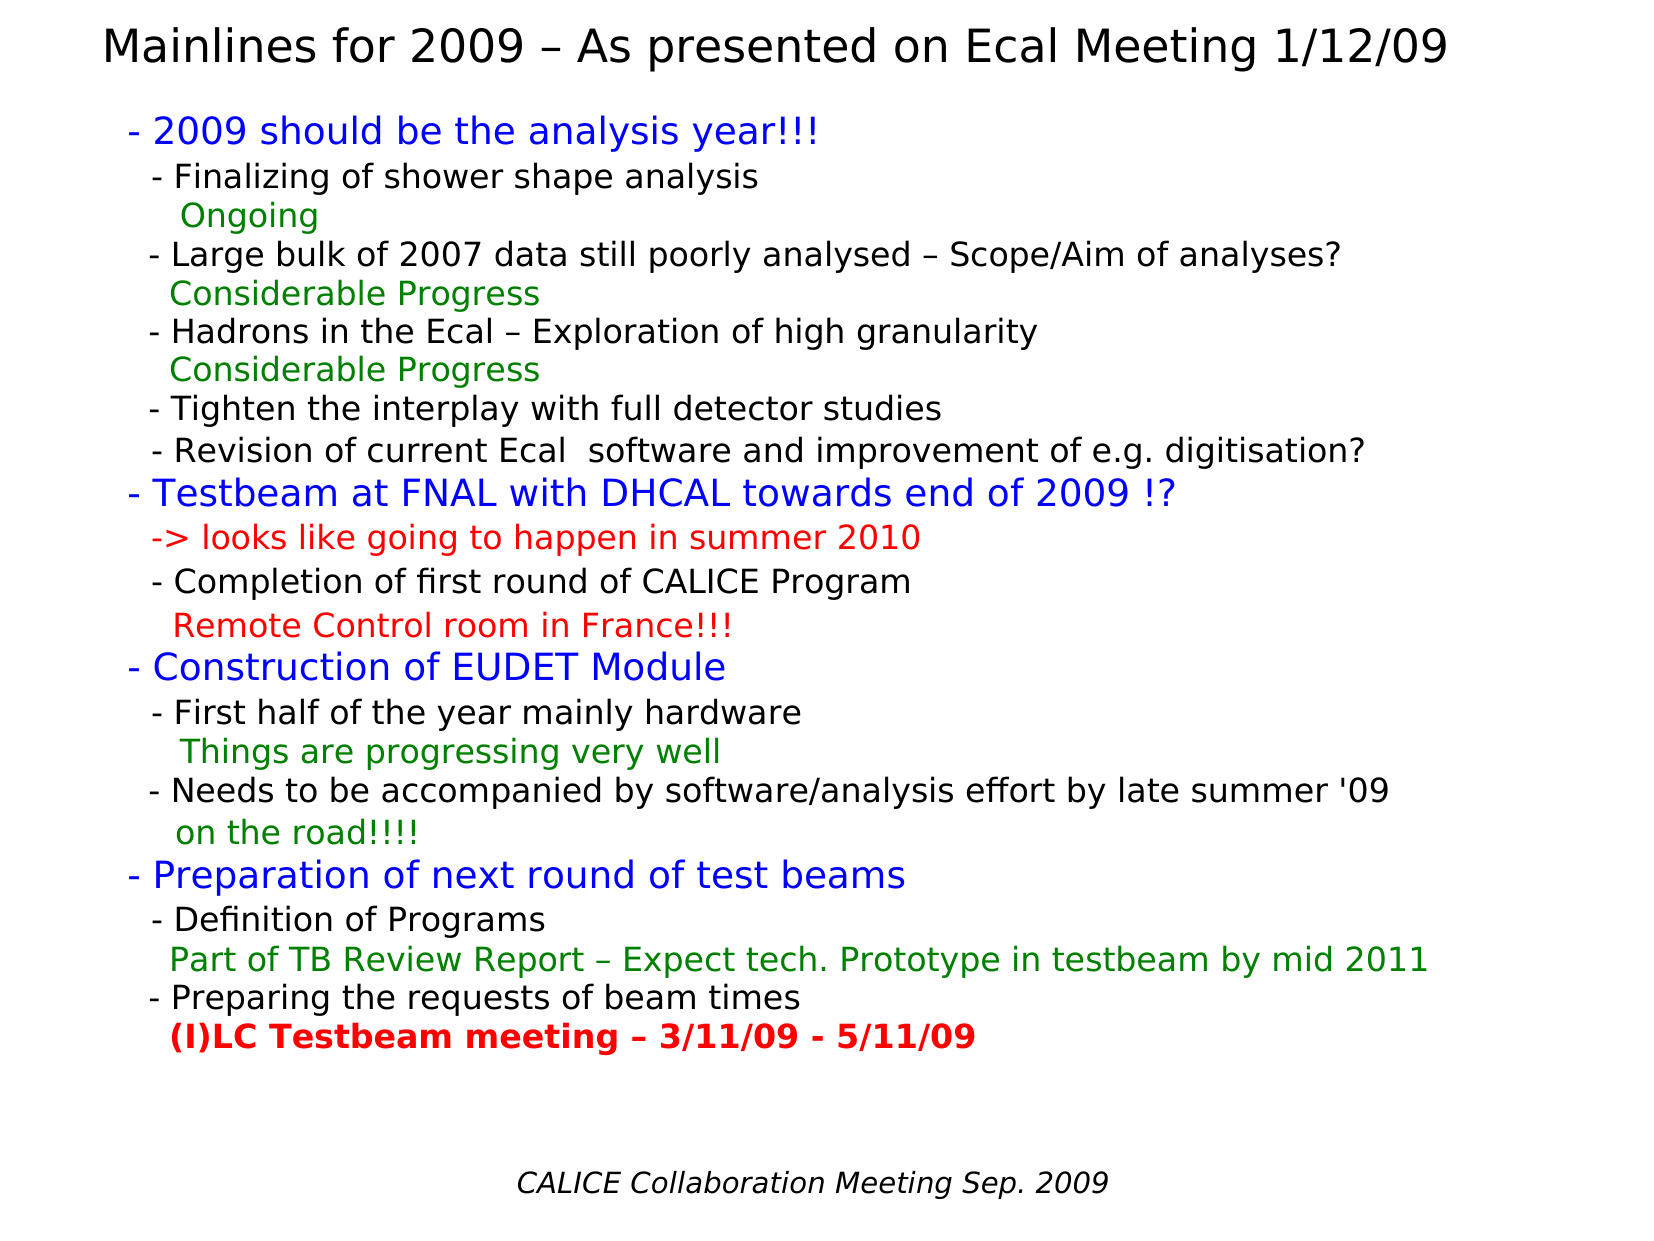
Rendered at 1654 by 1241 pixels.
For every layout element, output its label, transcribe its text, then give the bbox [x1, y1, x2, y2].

text_box Mainlines for 2009 – As presented on Ecal Meeting 1/12/09 [87, 12, 1441, 81]
text_box - 2009 should be the analysis year!!! - Finalizing of shower shape analysis Ongoing - Large bulk of 2007 data still poorly analysed – Scope/Aim of analyses? Considerable Progress - Hadrons in the Ecal – Exploration of high granularity Considerable Progress - Tighten the interplay with full detector studies - Revision of current Ecal software and improvement of e.g. digitisation? - Testbeam at FNAL with DHCAL towards end of 2009 !? -> looks like going to happen in summer 2010 - Completion of first round of CALICE Program Remote Control room in France!!! - Construction of EUDET Module - First half of the year mainly hardware Things are progressing very well - Needs to be accompanied by software/analysis effort by late summer '09 on the road!!!! - Preparation of next round of test beams - Definition of Programs Part of TB Review Report – Expect tech. Prototype in testbeam by mid 2011 - Preparing the requests of beam times (I)LC Testbeam meeting – 3/11/09 - 5/11/09 [112, 102, 1538, 1064]
